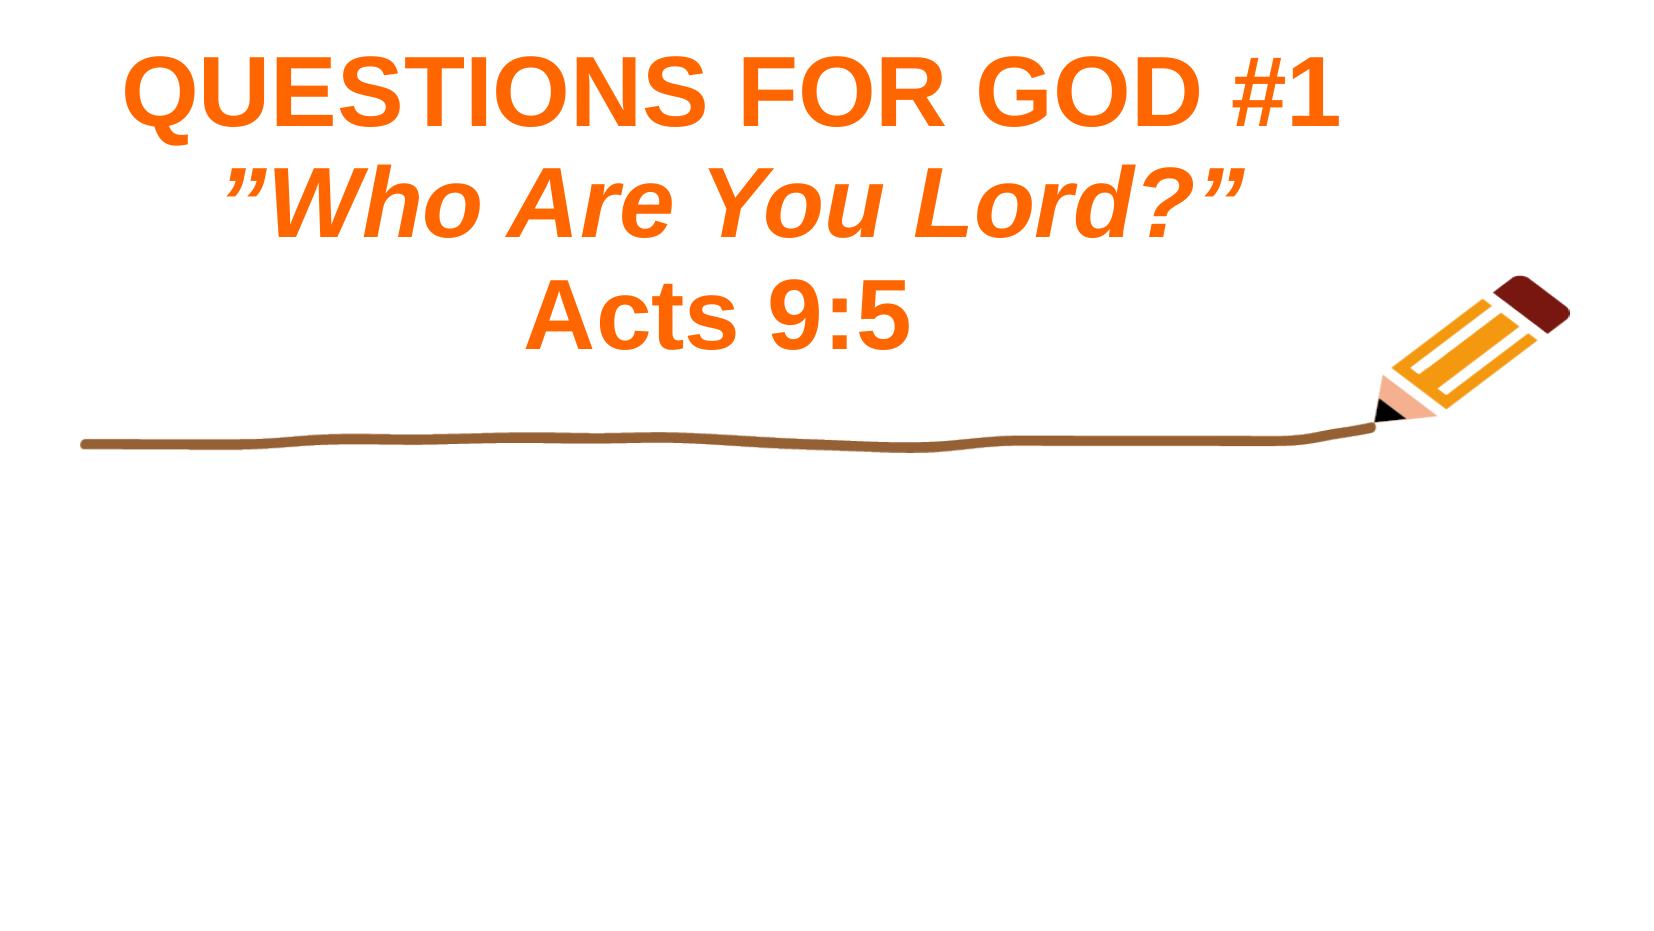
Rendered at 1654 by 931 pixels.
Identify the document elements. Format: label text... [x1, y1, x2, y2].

title QUESTIONS FOR GOD #1 ”Who Are You Lord?” Acts 9:5 [84, 35, 1381, 371]
picture [80, 275, 1570, 453]
